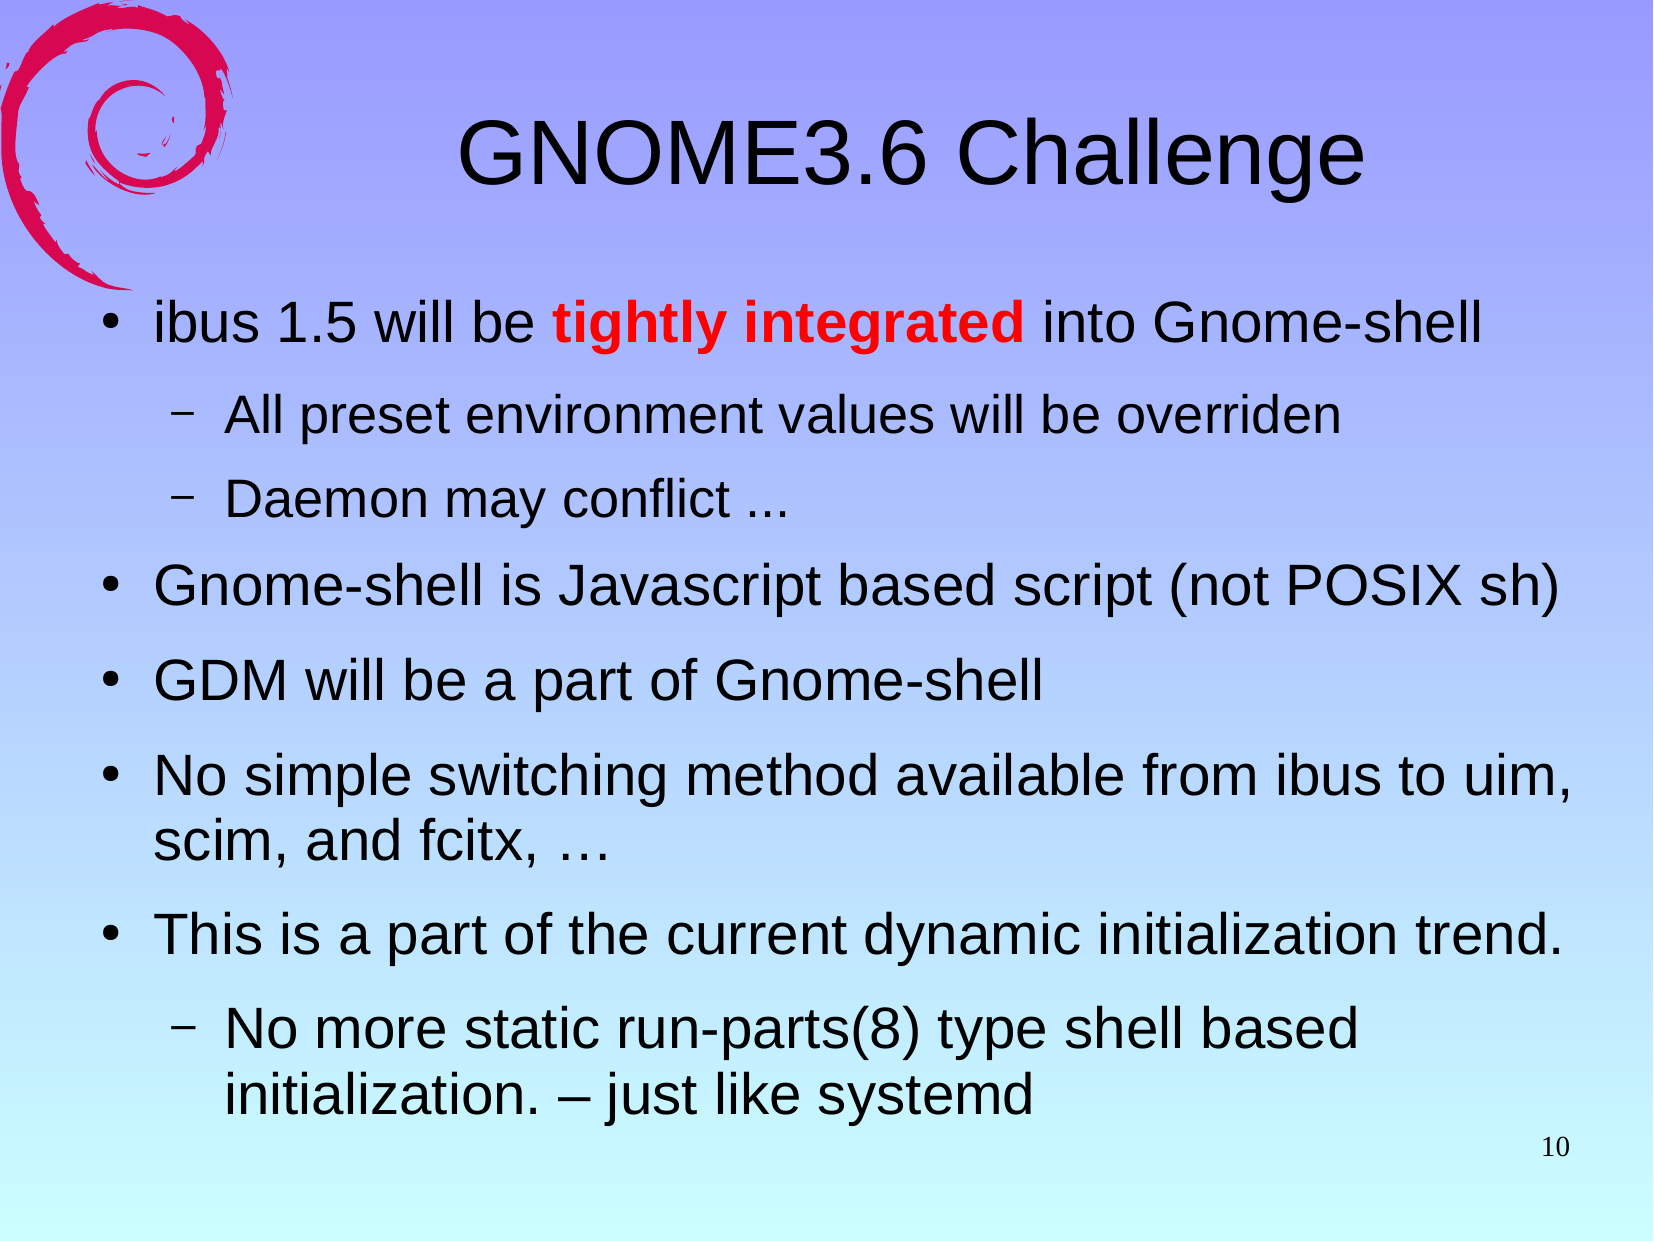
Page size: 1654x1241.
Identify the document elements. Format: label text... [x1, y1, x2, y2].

title GNOME3.6 Challenge [255, 49, 1571, 257]
list ibus 1.5 will be tightly integrated into Gnome-shell All preset environment values will be overriden Daemon may conflict ... Gnome-shell is Javascript based script (not POSIX sh) GDM will be a part of Gnome-shell No simple switching method available from ibus to uim, scim, and fcitx, … This is a part of the current dynamic initialization trend. No more static run-parts(8) type shell based initialization. – just like systemd [82, 290, 1591, 1171]
